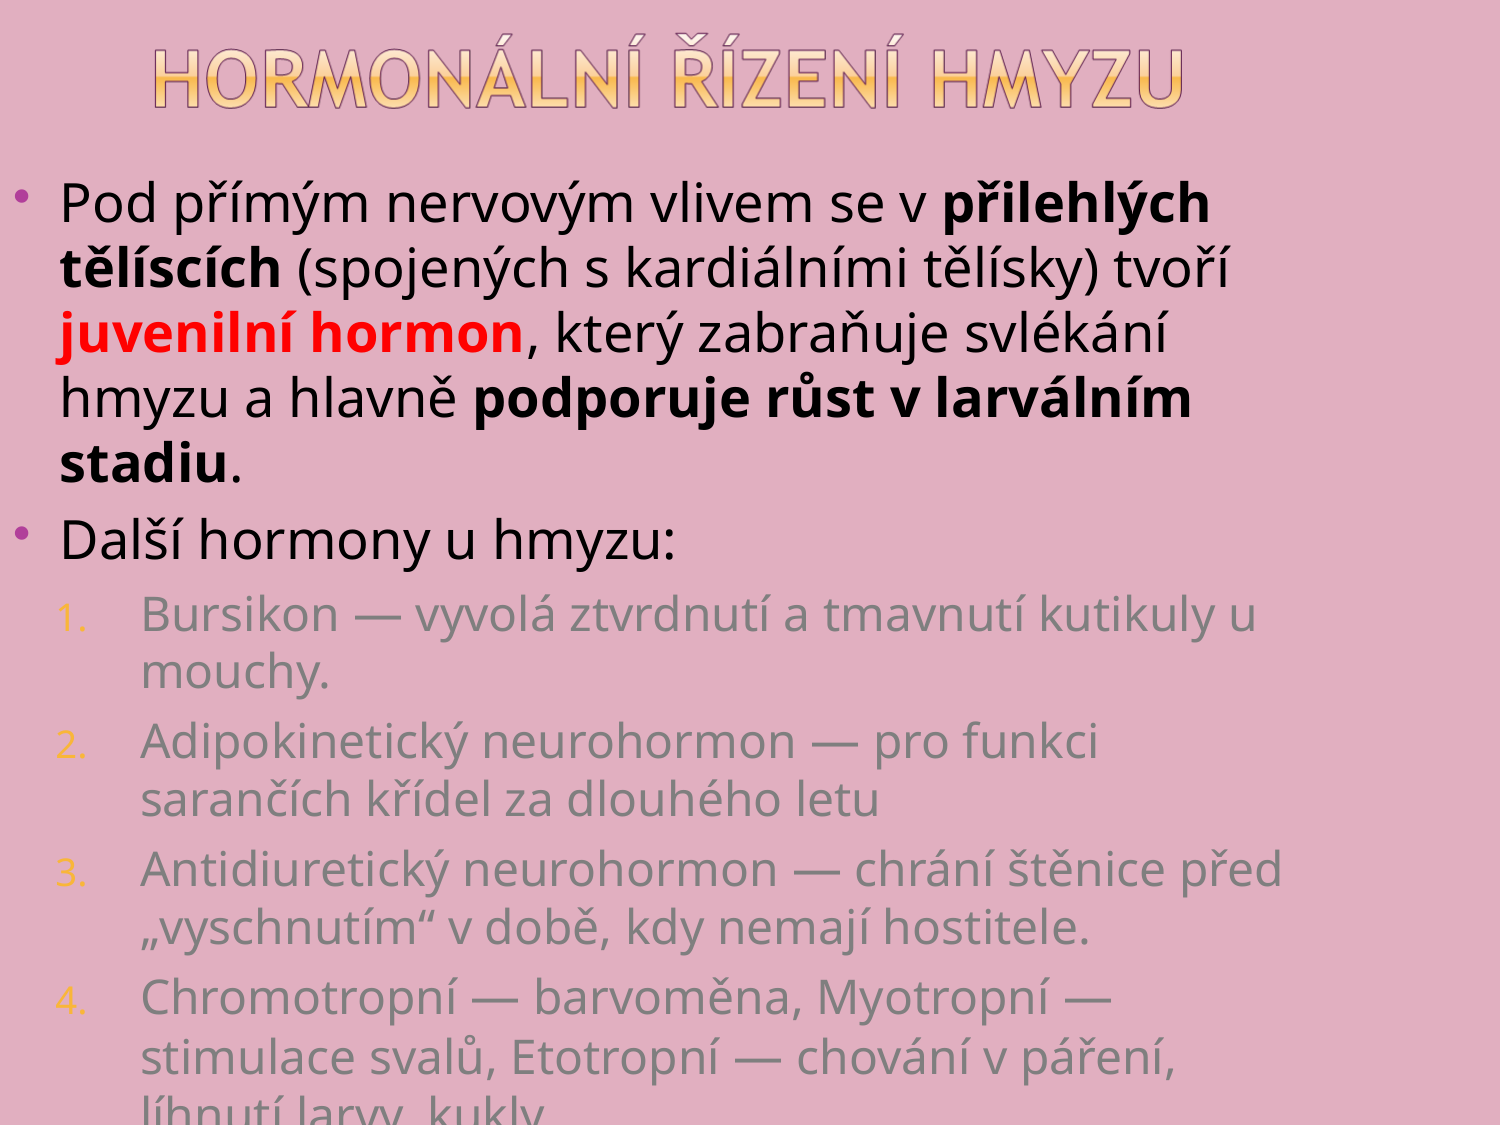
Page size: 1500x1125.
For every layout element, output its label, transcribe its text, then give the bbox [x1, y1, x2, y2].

text_box [75, 0, 1264, 160]
list Pod přímým nervovým vlivem se v přilehlých tělíscích (spojených s kardiálními tělísky) tvoří juvenilní hormon, který zabraňuje svlékání hmyzu a hlavně podporuje růst v larválním stadiu. Další hormony u hmyzu: Bursikon — vyvolá ztvrdnutí a tmavnutí kutikuly u mouchy. Adipokinetický neurohormon — pro funkci sarančích křídel za dlouhého letu Antidiuretický neurohormon — chrání štěnice před „vyschnutím“ v době, kdy nemají hostitele. Chromotropní — barvoměna, Myotropní — stimulace svalů, Etotropní — chování v páření, líhnutí larvy, kukly [0, 160, 1341, 1095]
